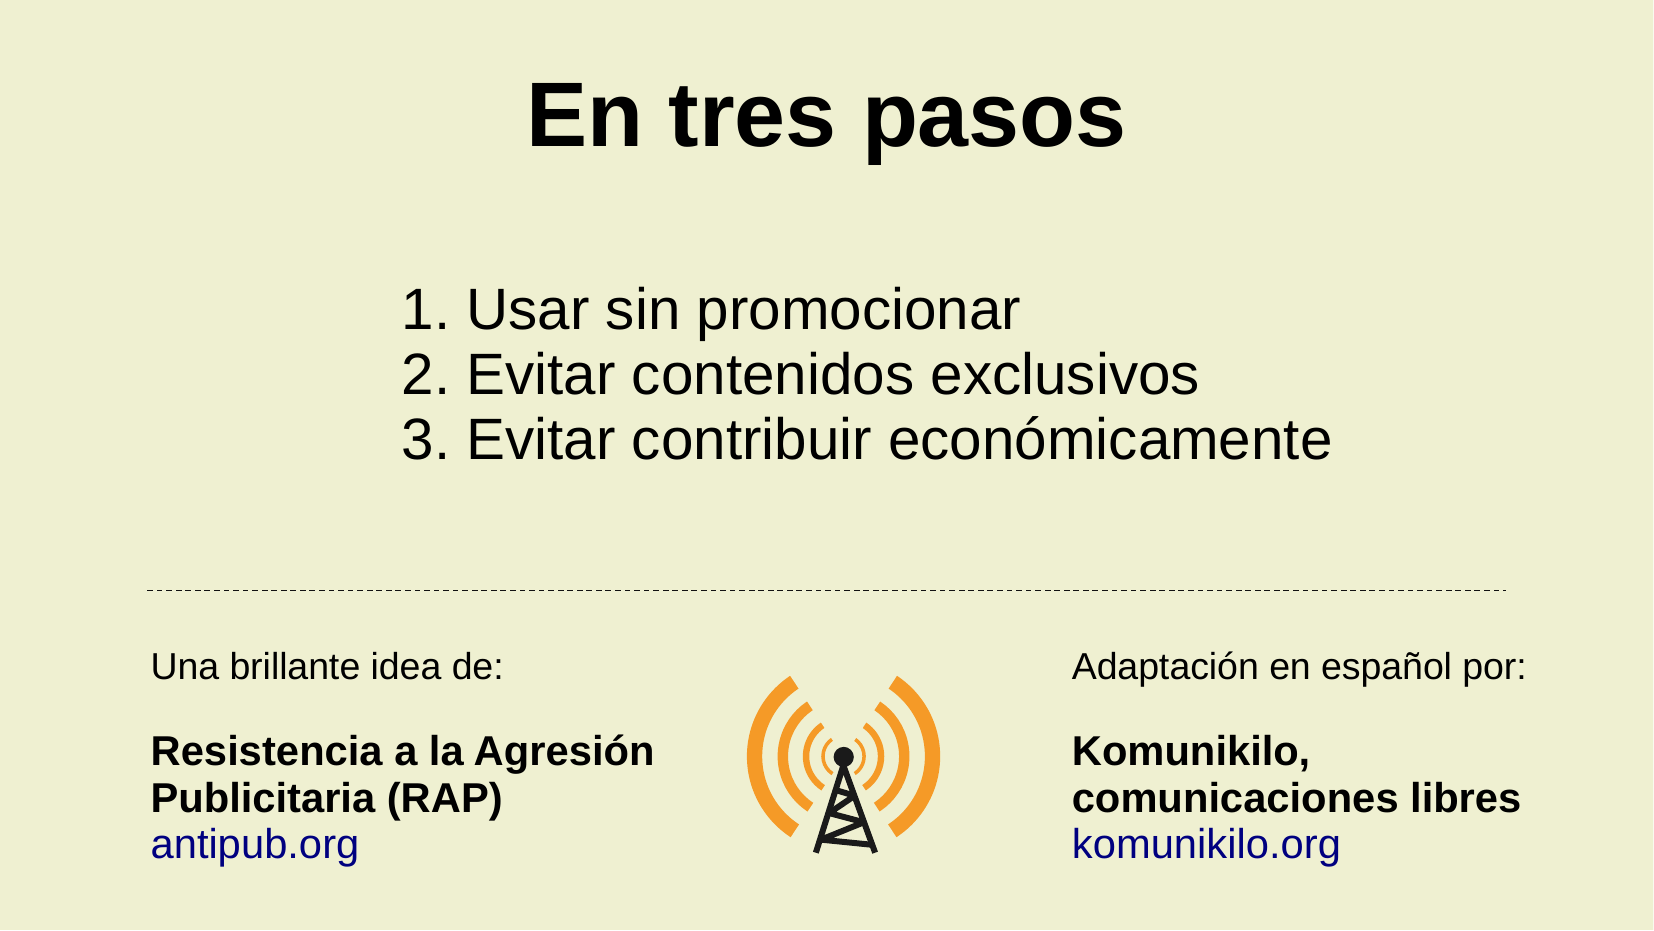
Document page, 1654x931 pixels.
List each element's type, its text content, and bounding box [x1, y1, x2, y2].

picture [726, 639, 961, 875]
text_box Una brillante idea de: [135, 637, 550, 695]
text_box Resistencia a la Agresión Publicitaria (RAP) antipub.org [135, 720, 680, 922]
subtitle 1. Usar sin promocionar 2. Evitar contenidos exclusivos 3. Evitar contribuir económicamente [401, 247, 1459, 502]
text_box Komunikilo, comunicaciones libres komunikilo.org [1057, 720, 1565, 922]
title En tres pasos [82, 37, 1571, 193]
text_box Adaptación en español por: [1057, 637, 1565, 720]
